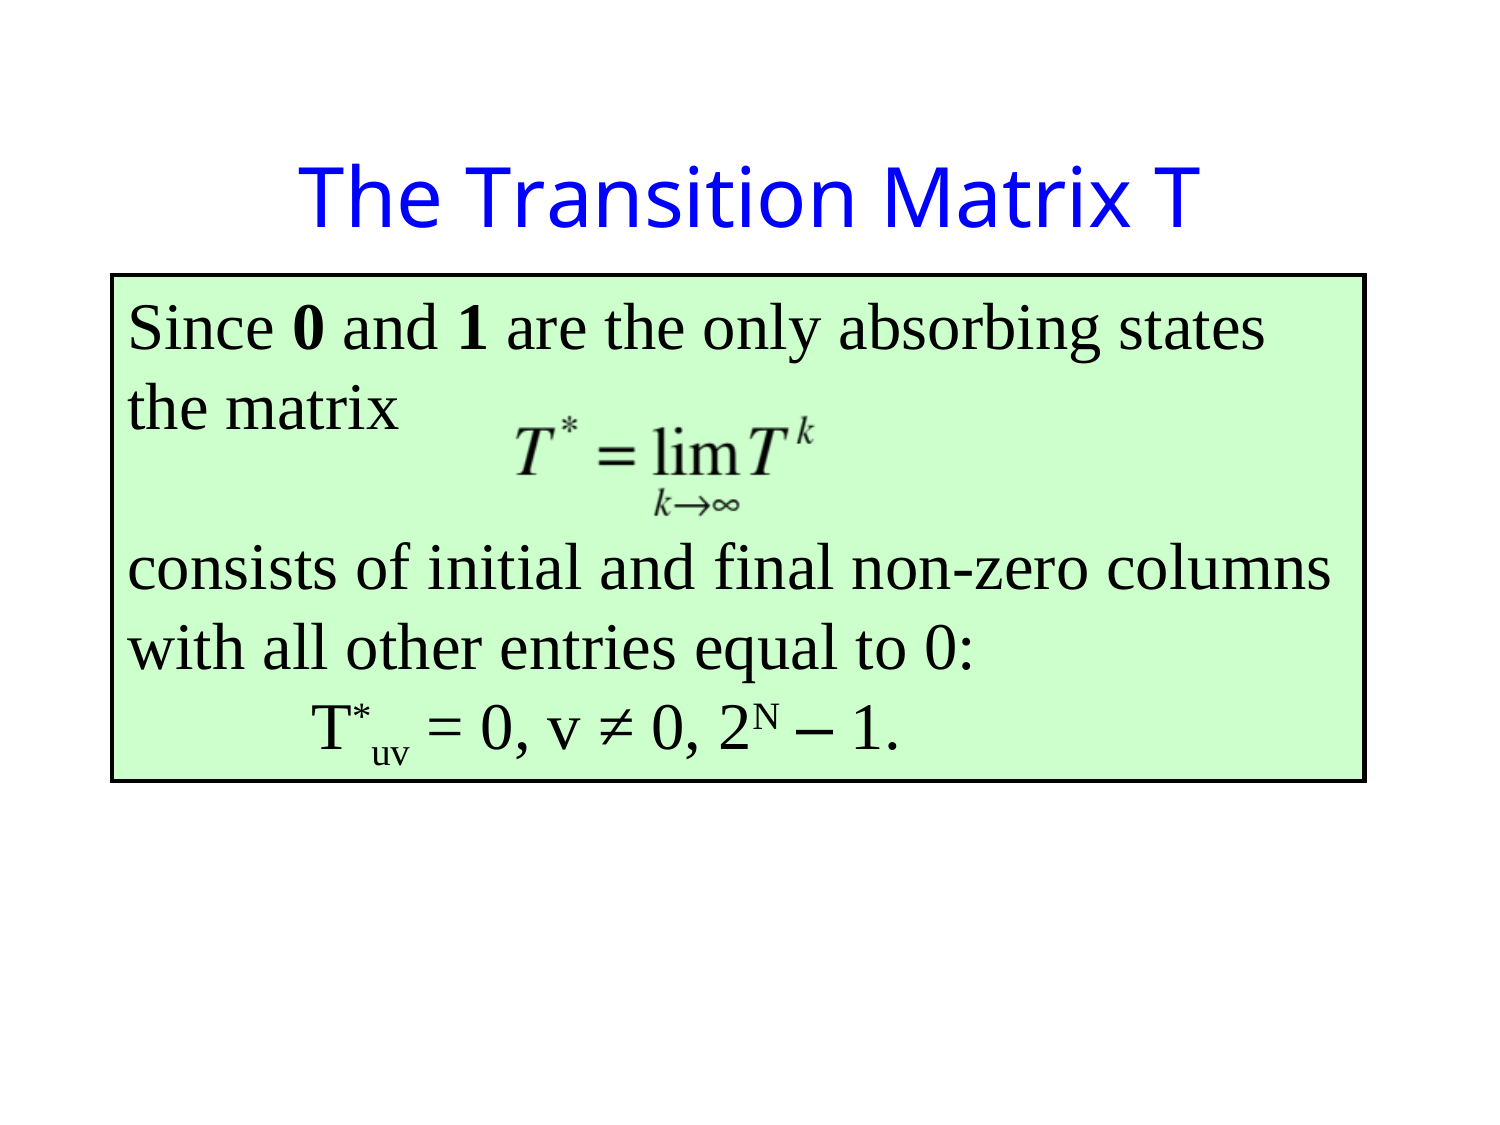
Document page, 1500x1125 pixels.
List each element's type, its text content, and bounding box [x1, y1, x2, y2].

title The Transition Matrix T [112, 99, 1388, 288]
text_box Since 0 and 1 are the only absorbing states the matrix consists of initial and final non-zero columns with all other entries equal to 0: T*uv = 0, v ≠ 0, 2N – 1. [112, 275, 1365, 782]
chart [513, 408, 818, 518]
